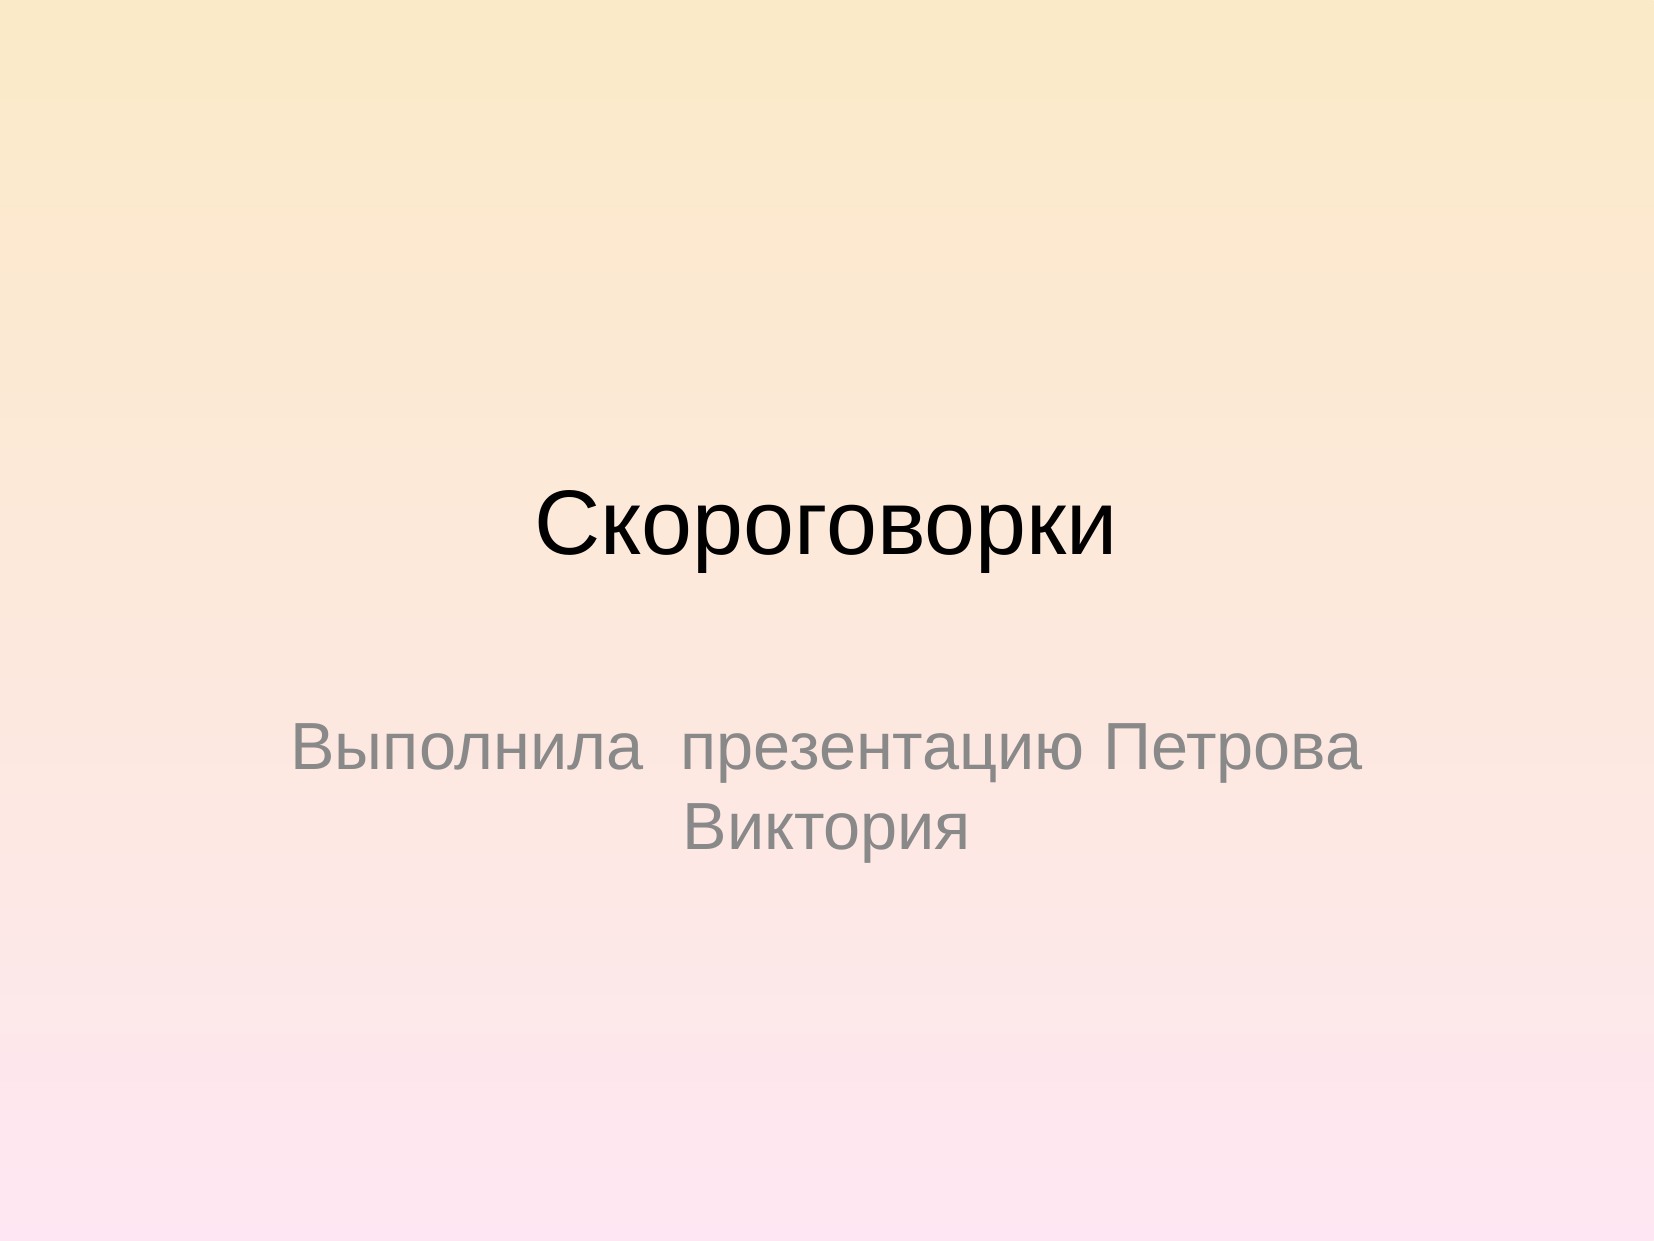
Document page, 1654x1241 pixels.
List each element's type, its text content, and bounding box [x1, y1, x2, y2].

subtitle Выполнила презентацию Петрова Виктория [248, 702, 1406, 1020]
title Скороговорки [123, 385, 1530, 652]
